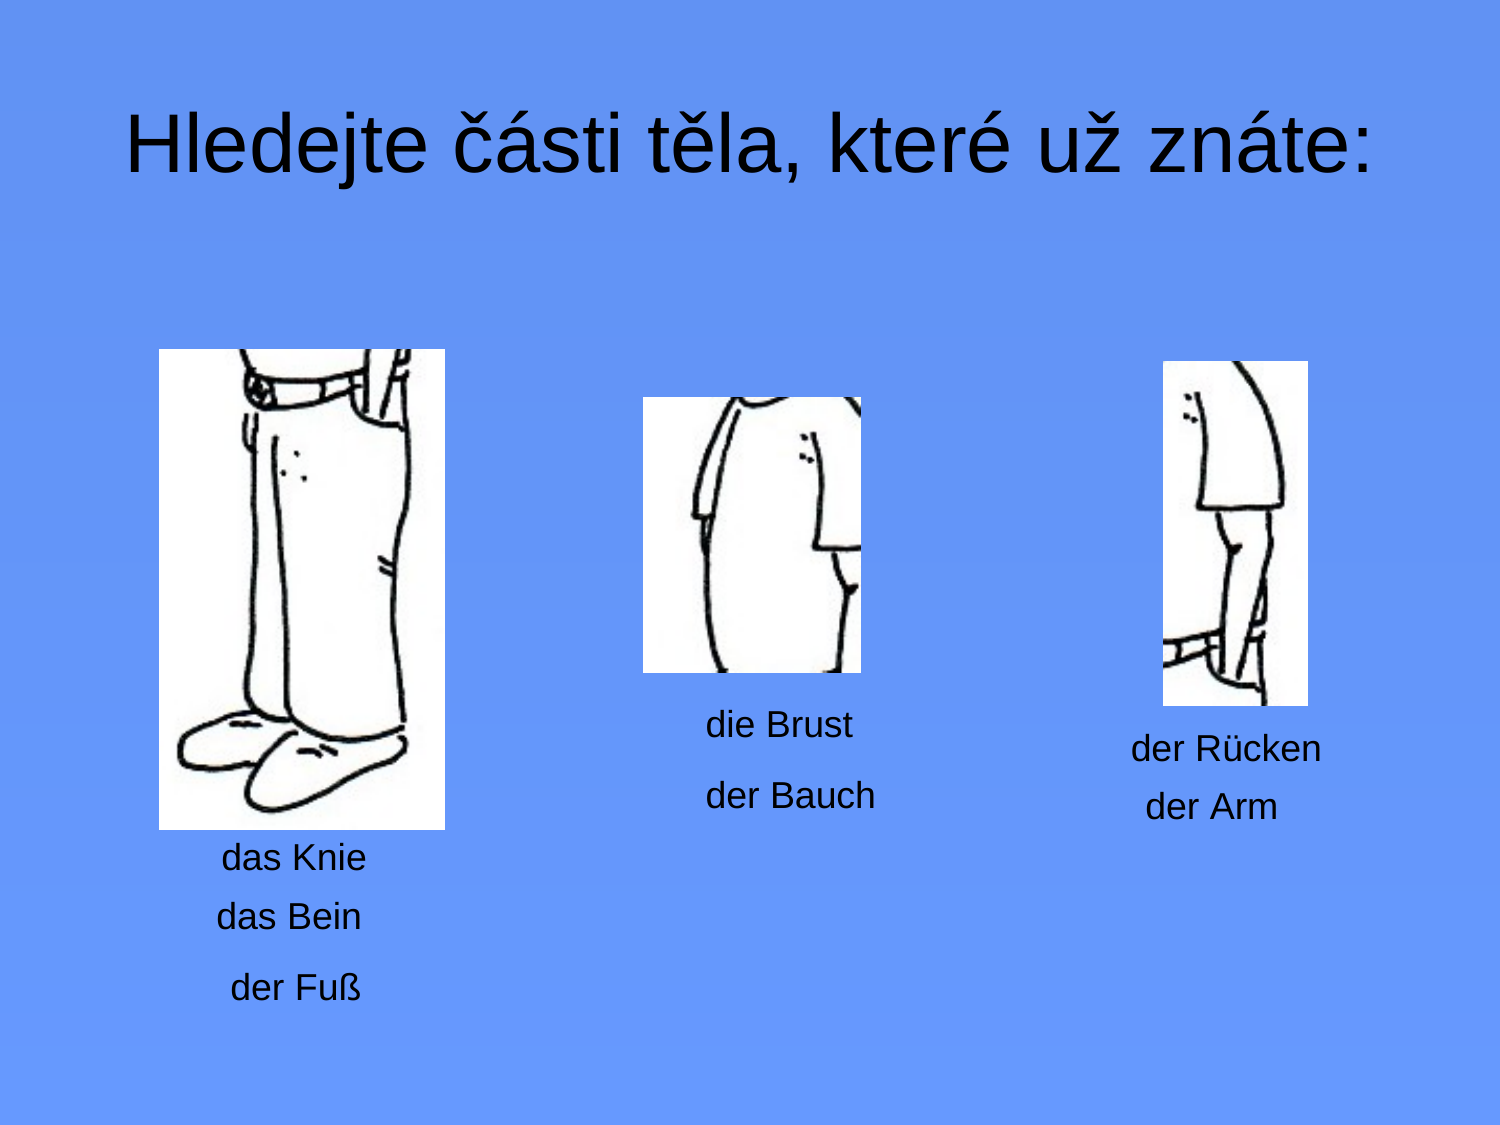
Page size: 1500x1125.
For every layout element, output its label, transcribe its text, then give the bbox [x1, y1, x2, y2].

text_box der Rücken [1116, 716, 1362, 773]
text_box der Bauch [690, 763, 1019, 820]
text_box das Knie [206, 825, 426, 882]
title Hledejte části těla, které už znáte: [75, 45, 1426, 233]
text_box das Bein [76, 884, 502, 941]
picture [159, 349, 445, 830]
text_box die Brust [690, 692, 951, 749]
text_box der Arm [1130, 774, 1500, 832]
picture [643, 397, 861, 673]
text_box der Fuß [215, 955, 444, 1012]
picture [1163, 361, 1308, 706]
